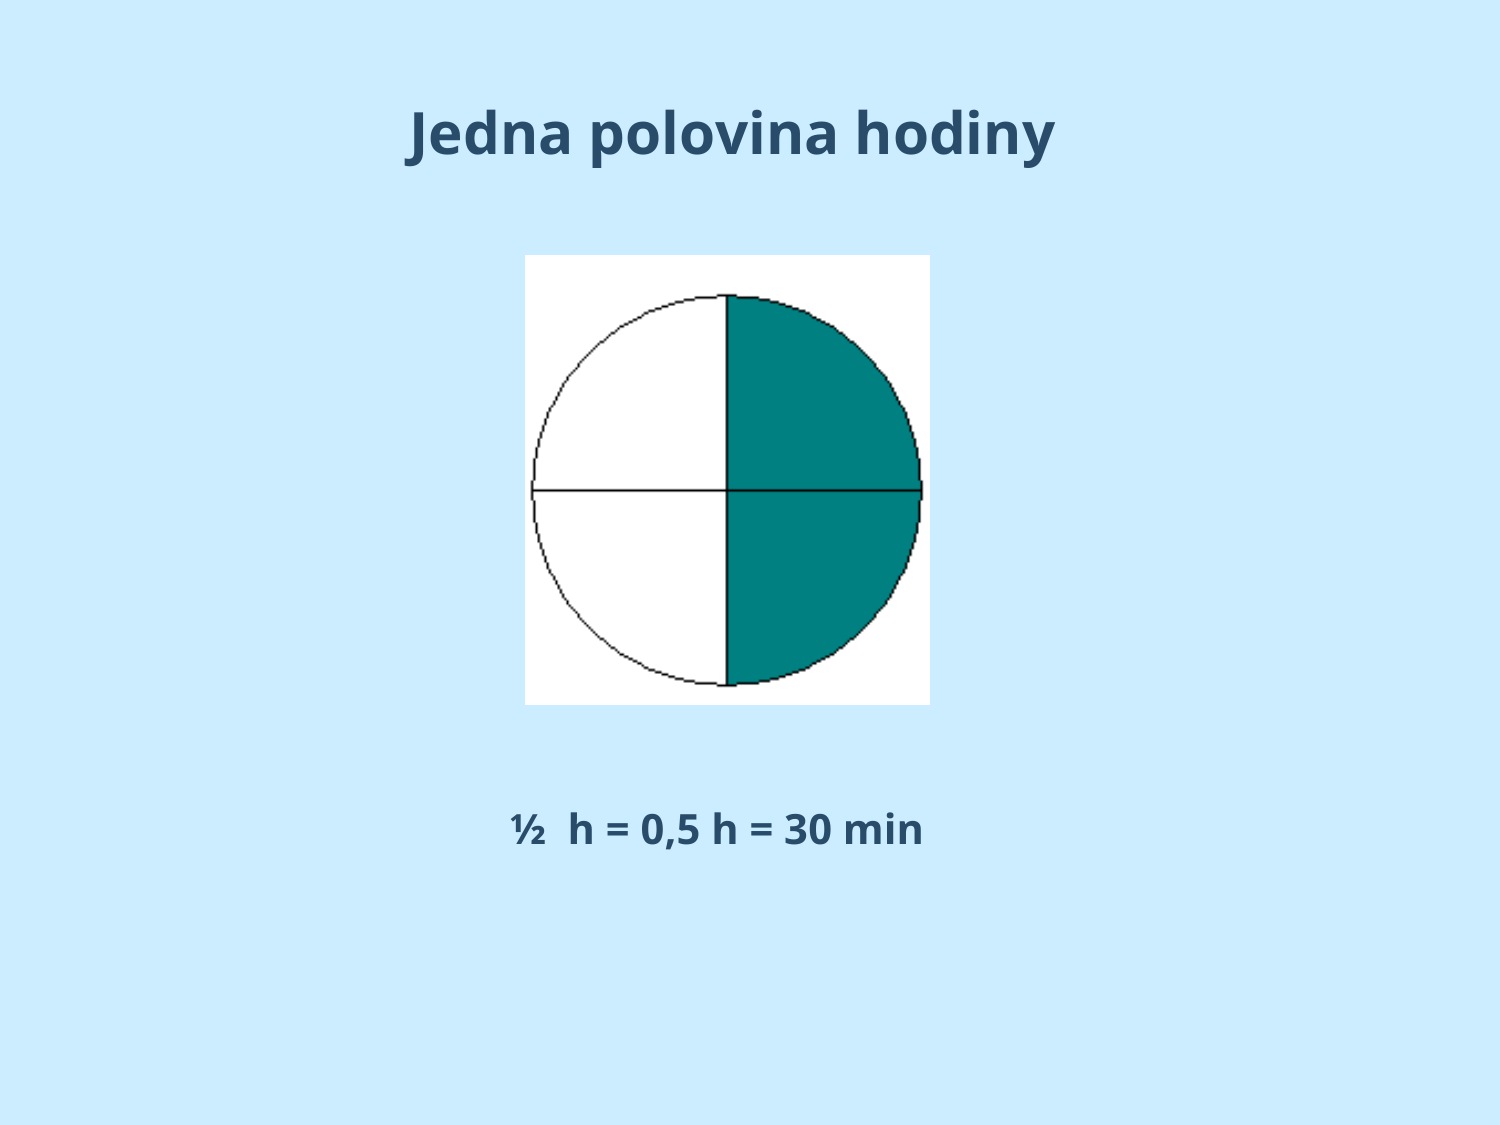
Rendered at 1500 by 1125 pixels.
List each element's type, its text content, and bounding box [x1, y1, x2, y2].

text_box ½ h = 0,5 h = 30 min [76, 774, 1358, 882]
chart [525, 255, 930, 705]
text_box Jedna polovina hodiny [76, 78, 1388, 185]
